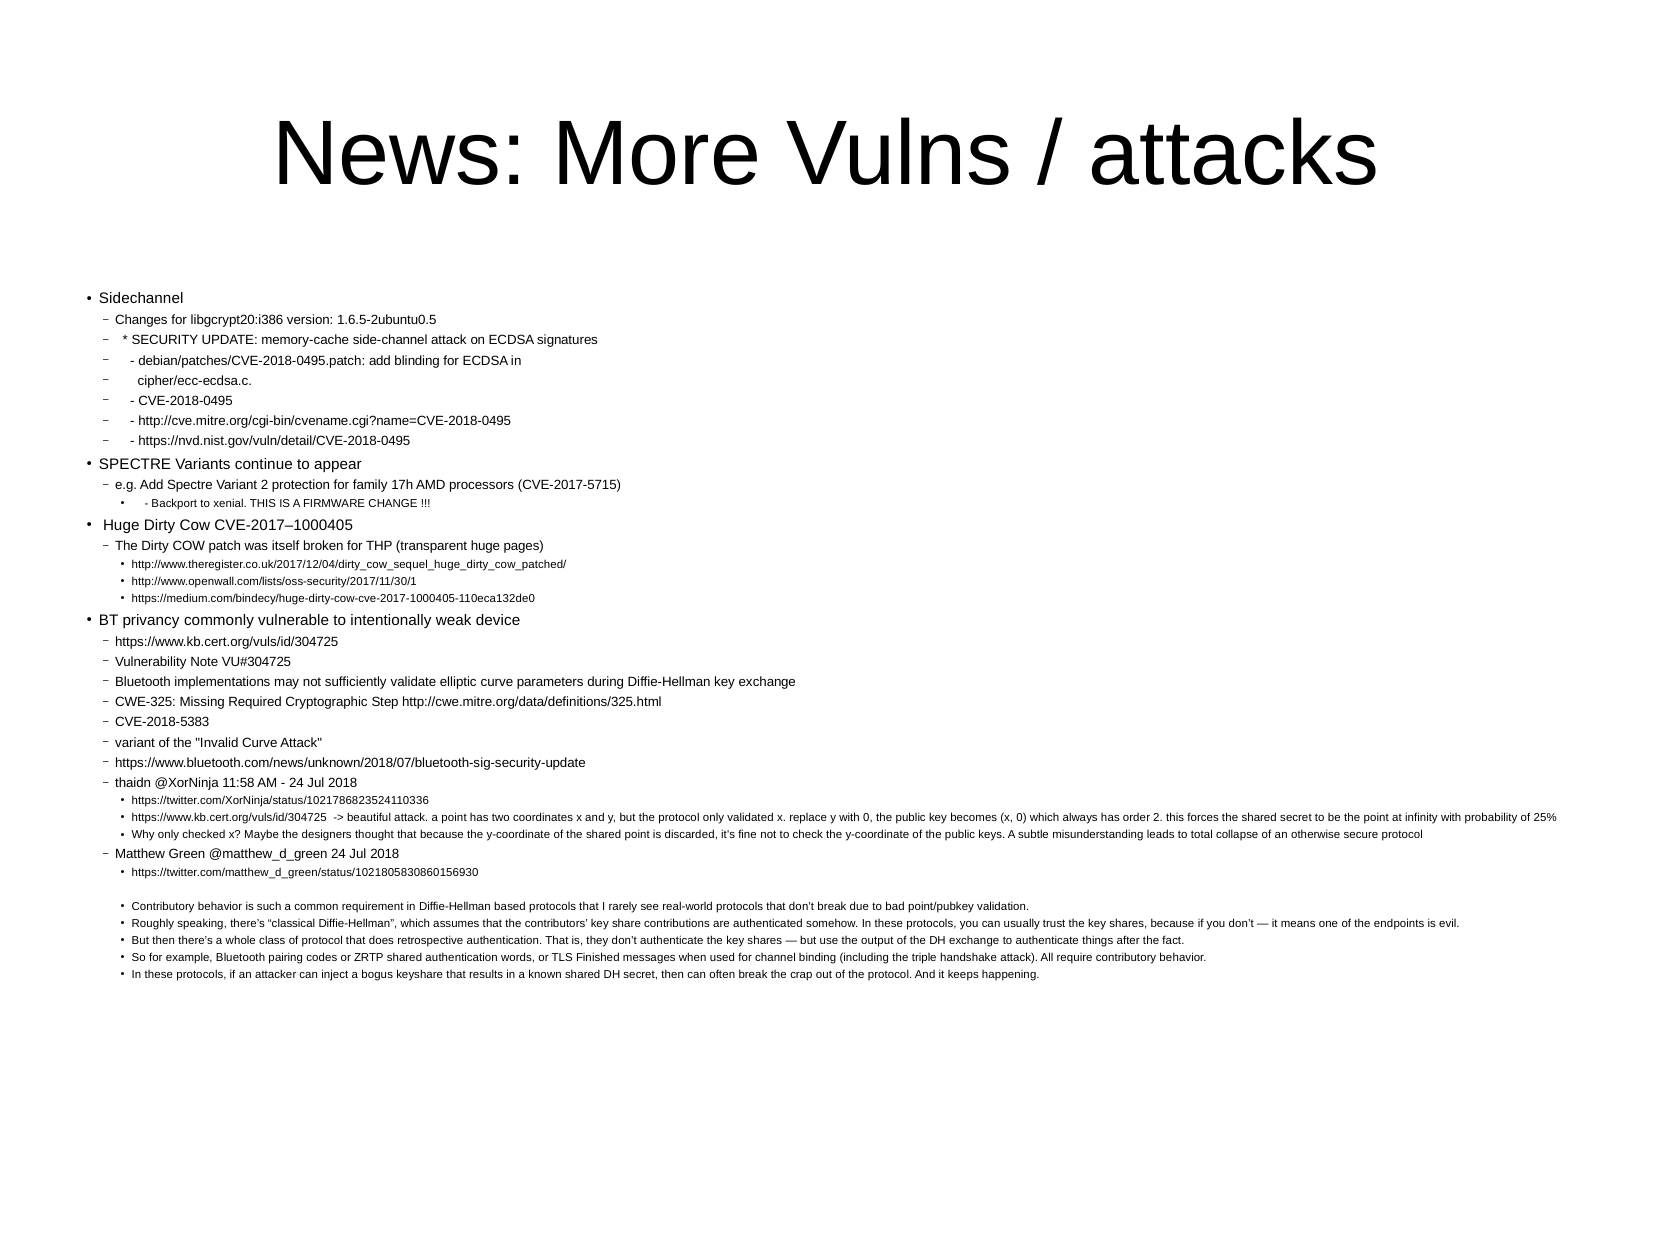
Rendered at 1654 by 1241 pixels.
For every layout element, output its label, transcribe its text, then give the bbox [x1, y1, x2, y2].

list Sidechannel Changes for libgcrypt20:i386 version: 1.6.5-2ubuntu0.5 * SECURITY UPDATE: memory-cache side-channel attack on ECDSA signatures - debian/patches/CVE-2018-0495.patch: add blinding for ECDSA in cipher/ecc-ecdsa.c. - CVE-2018-0495 - http://cve.mitre.org/cgi-bin/cvename.cgi?name=CVE-2018-0495 - https://nvd.nist.gov/vuln/detail/CVE-2018-0495 SPECTRE Variants continue to appear e.g. Add Spectre Variant 2 protection for family 17h AMD processors (CVE-2017-5715) - Backport to xenial. THIS IS A FIRMWARE CHANGE !!! Huge Dirty Cow CVE-2017–1000405 The Dirty COW patch was itself broken for THP (transparent huge pages) http://www.theregister.co.uk/2017/12/04/dirty_cow_sequel_huge_dirty_cow_patched/ http://www.openwall.com/lists/oss-security/2017/11/30/1 https://medium.com/bindecy/huge-dirty-cow-cve-2017-1000405-110eca132de0 BT privancy commonly vulnerable to intentionally weak device https://www.kb.cert.org/vuls/id/304725 Vulnerability Note VU#304725 Bluetooth implementations may not sufficiently validate elliptic curve parameters during Diffie-Hellman key exchange CWE-325: Missing Required Cryptographic Step http://cwe.mitre.org/data/definitions/325.html CVE-2018-5383 variant of the "Invalid Curve Attack" https://www.bluetooth.com/news/unknown/2018/07/bluetooth-sig-security-update thaidn @XorNinja 11:58 AM - 24 Jul 2018 https://twitter.com/XorNinja/status/1021786823524110336 https://www.kb.cert.org/vuls/id/304725 -> beautiful attack. a point has two coordinates x and y, but the protocol only validated x. replace y with 0, the public key becomes (x, 0) which always has order 2. this forces the shared secret to be the point at infinity with probability of 25% Why only checked x? Maybe the designers thought that because the y-coordinate of the shared point is discarded, it's fine not to check the y-coordinate of the public keys. A subtle misunderstanding leads to total collapse of an otherwise secure protocol Matthew Green @matthew_d_green 24 Jul 2018 https://twitter.com/matthew_d_green/status/1021805830860156930 Contributory behavior is such a common requirement in Diffie-Hellman based protocols that I rarely see real-world protocols that don’t break due to bad point/pubkey validation. Roughly speaking, there’s “classical Diffie-Hellman”, which assumes that the contributors’ key share contributions are authenticated somehow. In these protocols, you can usually trust the key shares, because if you don’t — it means one of the endpoints is evil. But then there’s a whole class of protocol that does retrospective authentication. That is, they don’t authenticate the key shares — but use the output of the DH exchange to authenticate things after the fact. So for example, Bluetooth pairing codes or ZRTP shared authentication words, or TLS Finished messages when used for channel binding (including the triple handshake attack). All require contributory behavior. In these protocols, if an attacker can inject a bogus keyshare that results in a known shared DH secret, then can often break the crap out of the protocol. And it keeps happening. [82, 290, 1571, 1010]
title News: More Vulns / attacks [82, 49, 1571, 257]
